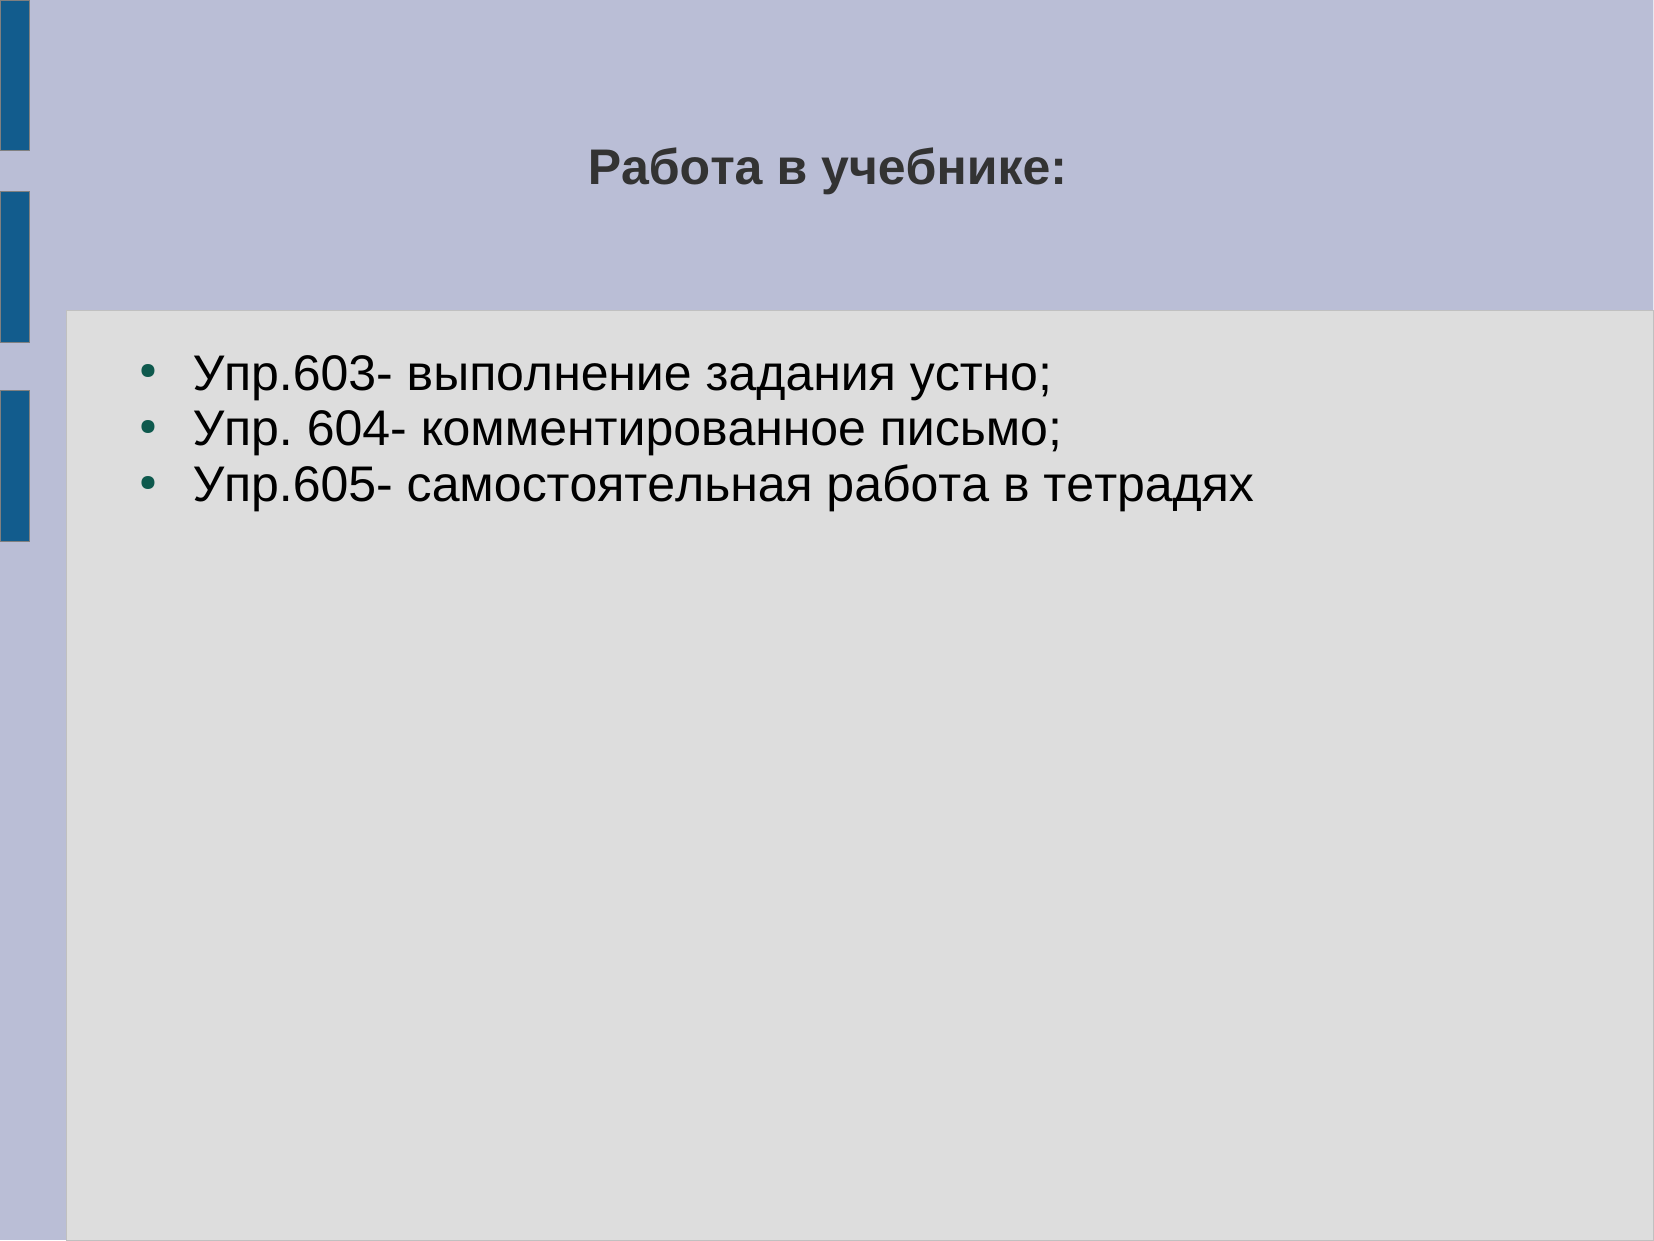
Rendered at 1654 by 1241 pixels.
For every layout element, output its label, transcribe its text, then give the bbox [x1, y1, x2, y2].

title Работа в учебнике: [121, 91, 1534, 299]
list Упр.603- выполнение задания устно; Упр. 604- комментированное письмо; Упр.605- самостоятельная работа в тетрадях [121, 344, 1534, 1127]
